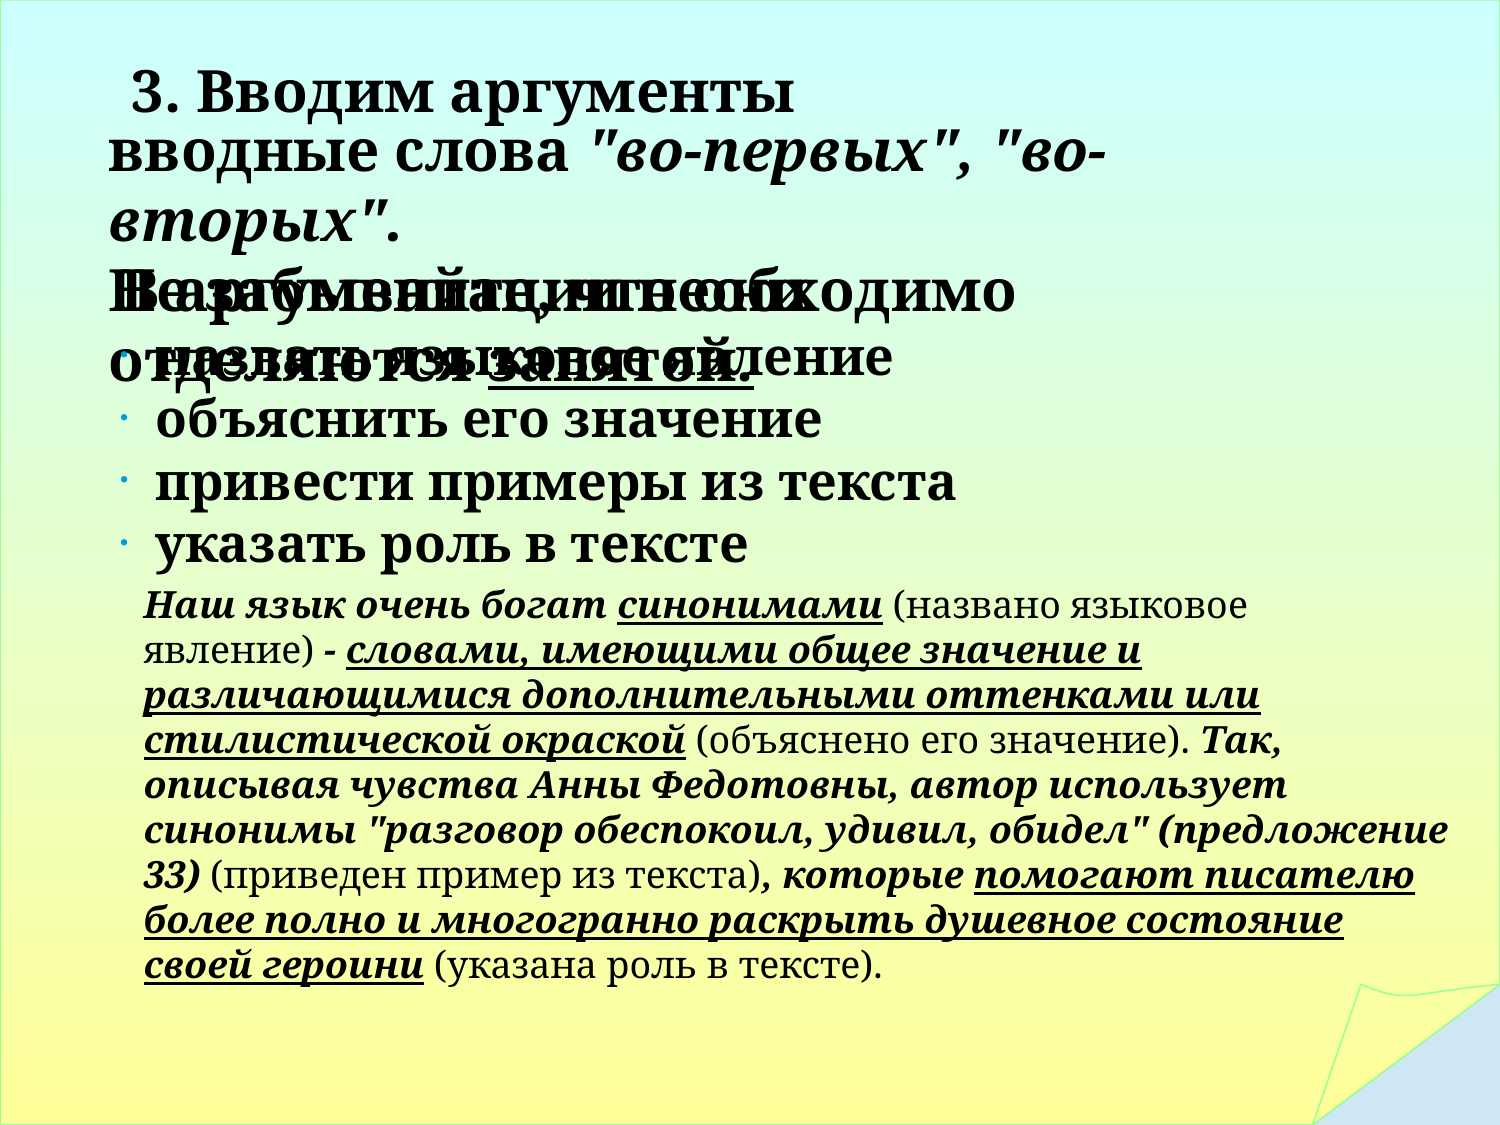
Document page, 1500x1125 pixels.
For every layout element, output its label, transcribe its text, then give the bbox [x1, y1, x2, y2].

text_box [0, 0, 1500, 1125]
text_box вводные слова "во-первых", "во-вторых". Не забывайте, что они отделяются запятой. [93, 105, 1395, 401]
text_box 3. Вводим аргументы [117, 46, 1372, 105]
text_box В аргументации необходимо назвать языковое явление объяснить его значение привести примеры из текста указать роль в тексте [105, 246, 1336, 581]
text_box Наш язык очень богат синонимами (названо языковое явление) - словами, имеющими общее значение и различающимися дополнительными оттенками или стилистической окраской (объяснено его значение). Так, описывая чувства Анны Федотовны, автор использует синонимы "разговор обеспокоил, удивил, обидел" (предложение 33) (приведен пример из текста), которые помогают писателю более полно и многогранно раскрыть душевное состояние своей героини (указана роль в тексте). [128, 574, 1465, 994]
